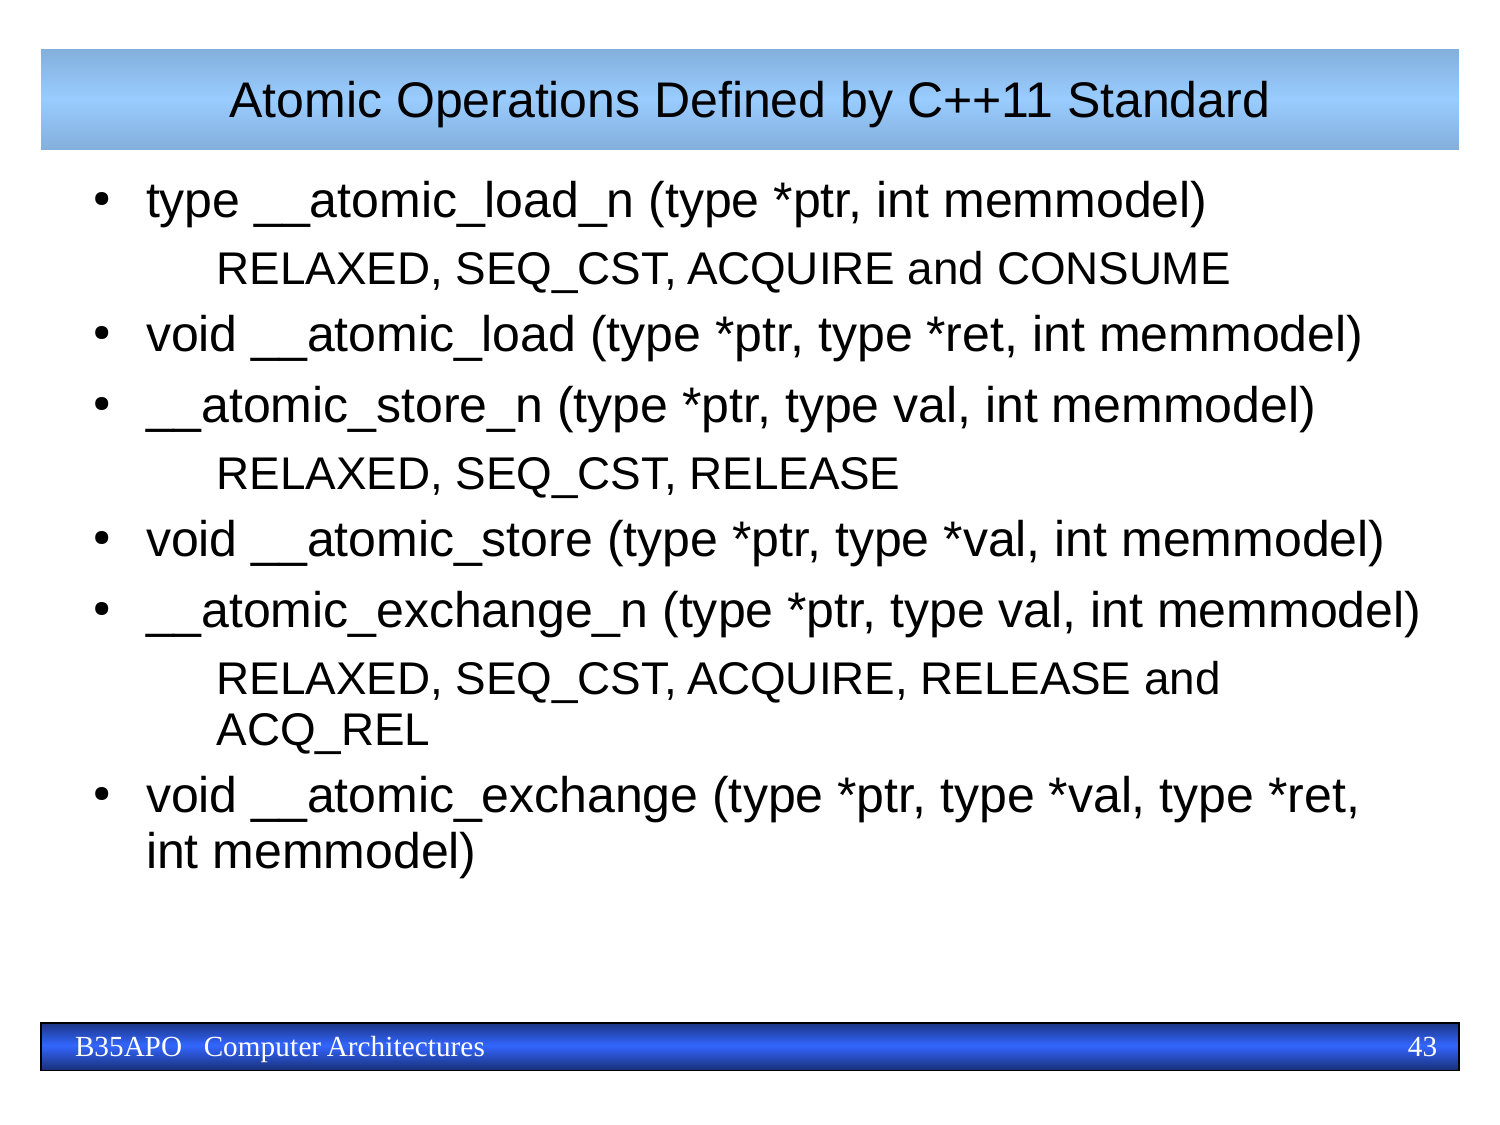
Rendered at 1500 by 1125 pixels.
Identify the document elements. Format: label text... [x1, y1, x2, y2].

list type __atomic_load_n (type *ptr, int memmodel) RELAXED, SEQ_CST, ACQUIRE and CONSUME void __atomic_load (type *ptr, type *ret, int memmodel) __atomic_store_n (type *ptr, type val, int memmodel) RELAXED, SEQ_CST, RELEASE void __atomic_store (type *ptr, type *val, int memmodel) __atomic_exchange_n (type *ptr, type val, int memmodel) RELAXED, SEQ_CST, ACQUIRE, RELEASE and ACQ_REL void __atomic_exchange (type *ptr, type *val, type *ret, int memmodel) [75, 172, 1426, 1000]
title Atomic Operations Defined by C++11 Standard [41, 49, 1459, 150]
